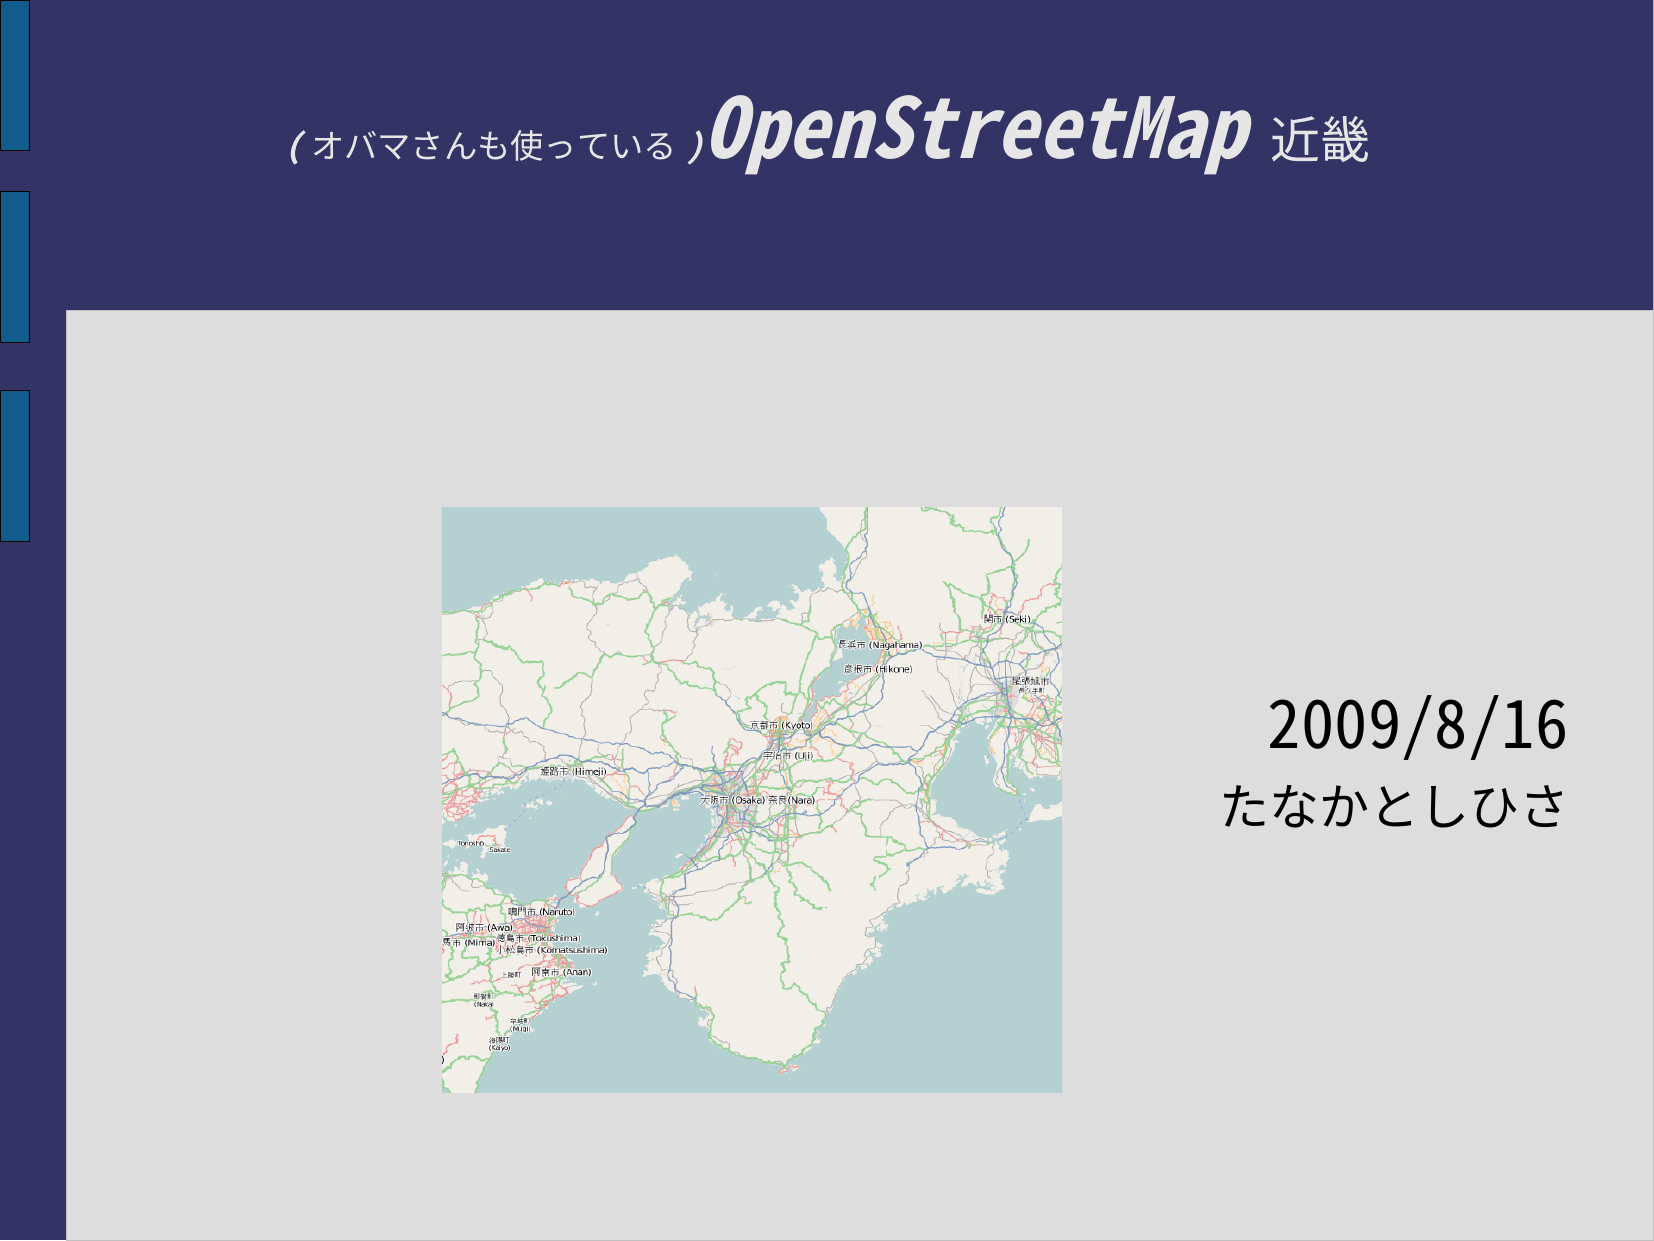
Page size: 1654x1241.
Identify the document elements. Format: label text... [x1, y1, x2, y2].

picture [442, 507, 1062, 1093]
subtitle 2009/8/16 たなかとしひさ [178, 364, 1570, 1147]
title (オバマさんも使っている)OpenStreetMap近畿 [121, 19, 1534, 227]
